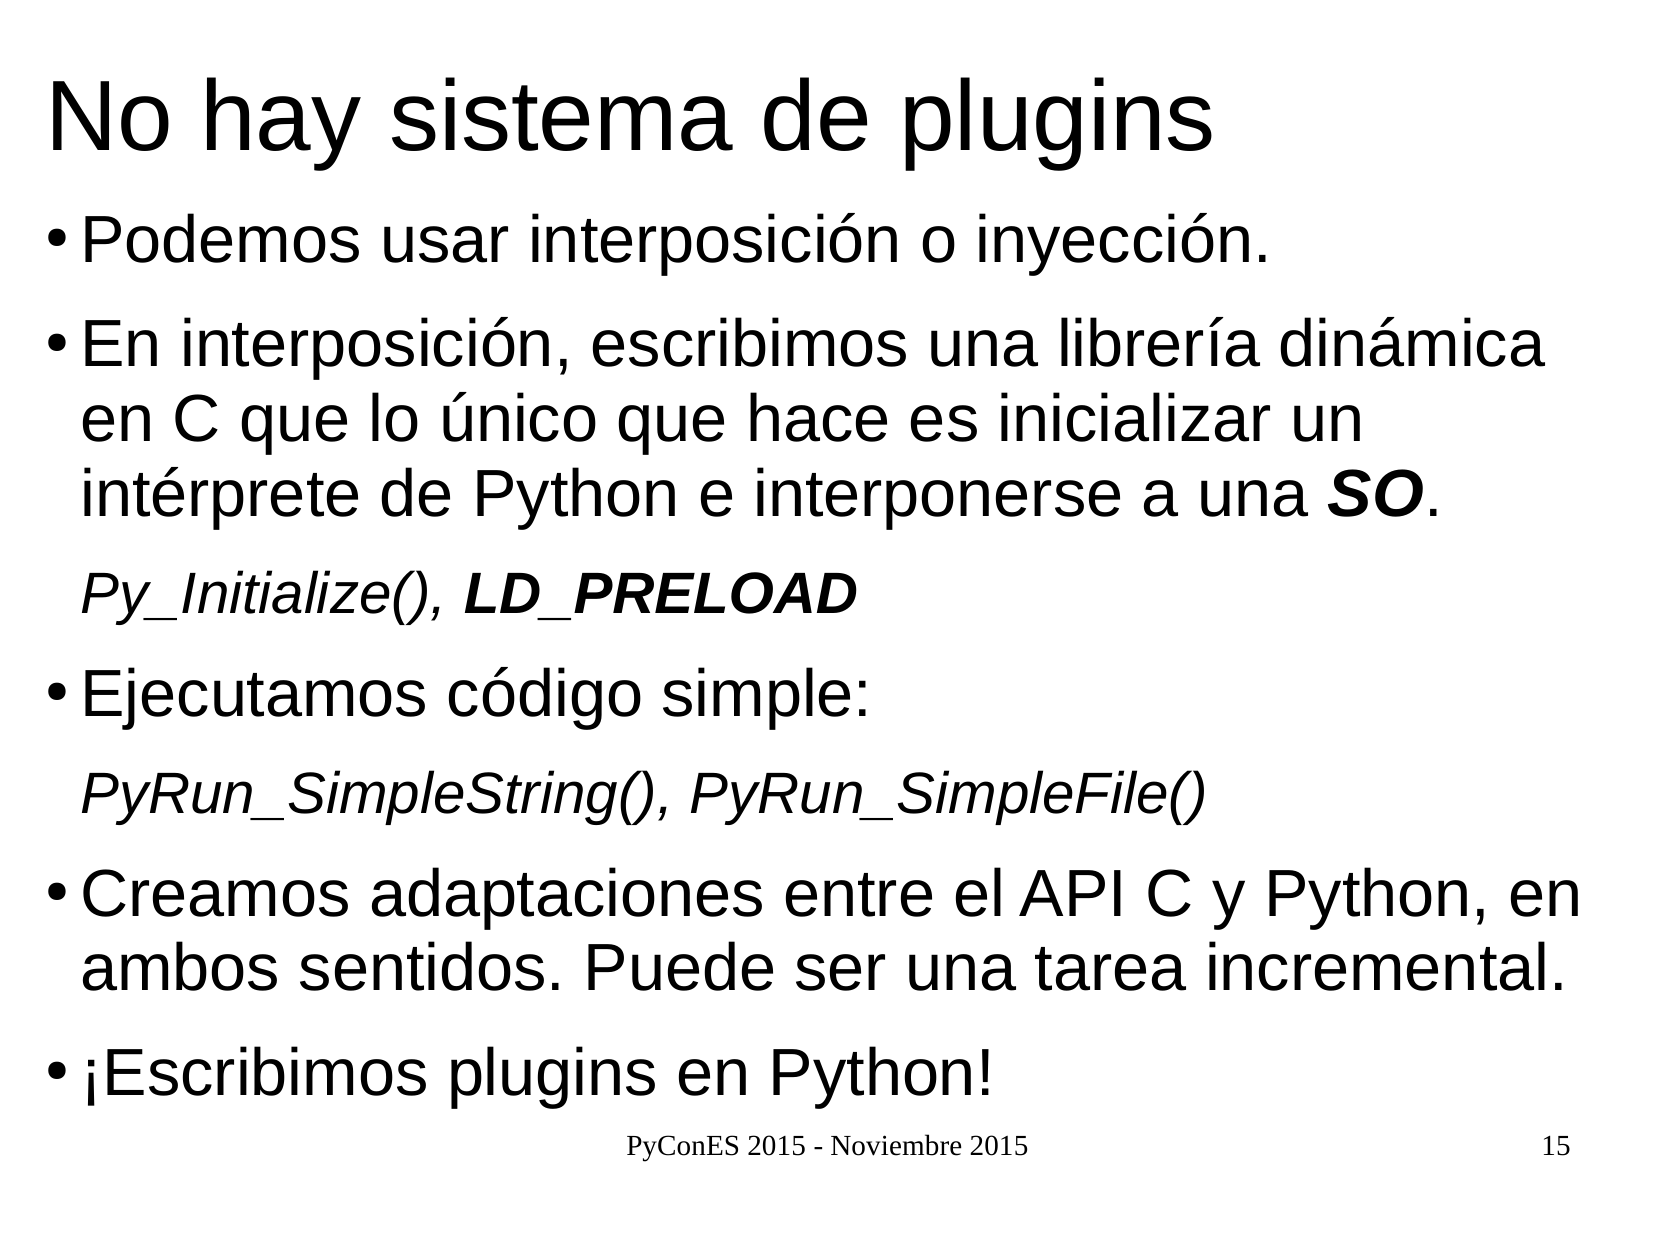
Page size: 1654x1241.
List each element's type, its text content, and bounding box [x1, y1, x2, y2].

subtitle No hay sistema de plugins Podemos usar interposición o inyección. En interposición, escribimos una librería dinámica en C que lo único que hace es inicializar un intérprete de Python e interponerse a una SO. Py_Initialize(), LD_PRELOAD Ejecutamos código simple: PyRun_SimpleString(), PyRun_SimpleFile() Creamos adaptaciones entre el API C y Python, en ambos sentidos. Puede ser una tarea incremental. ¡Escribimos plugins en Python! [45, 60, 1606, 1110]
